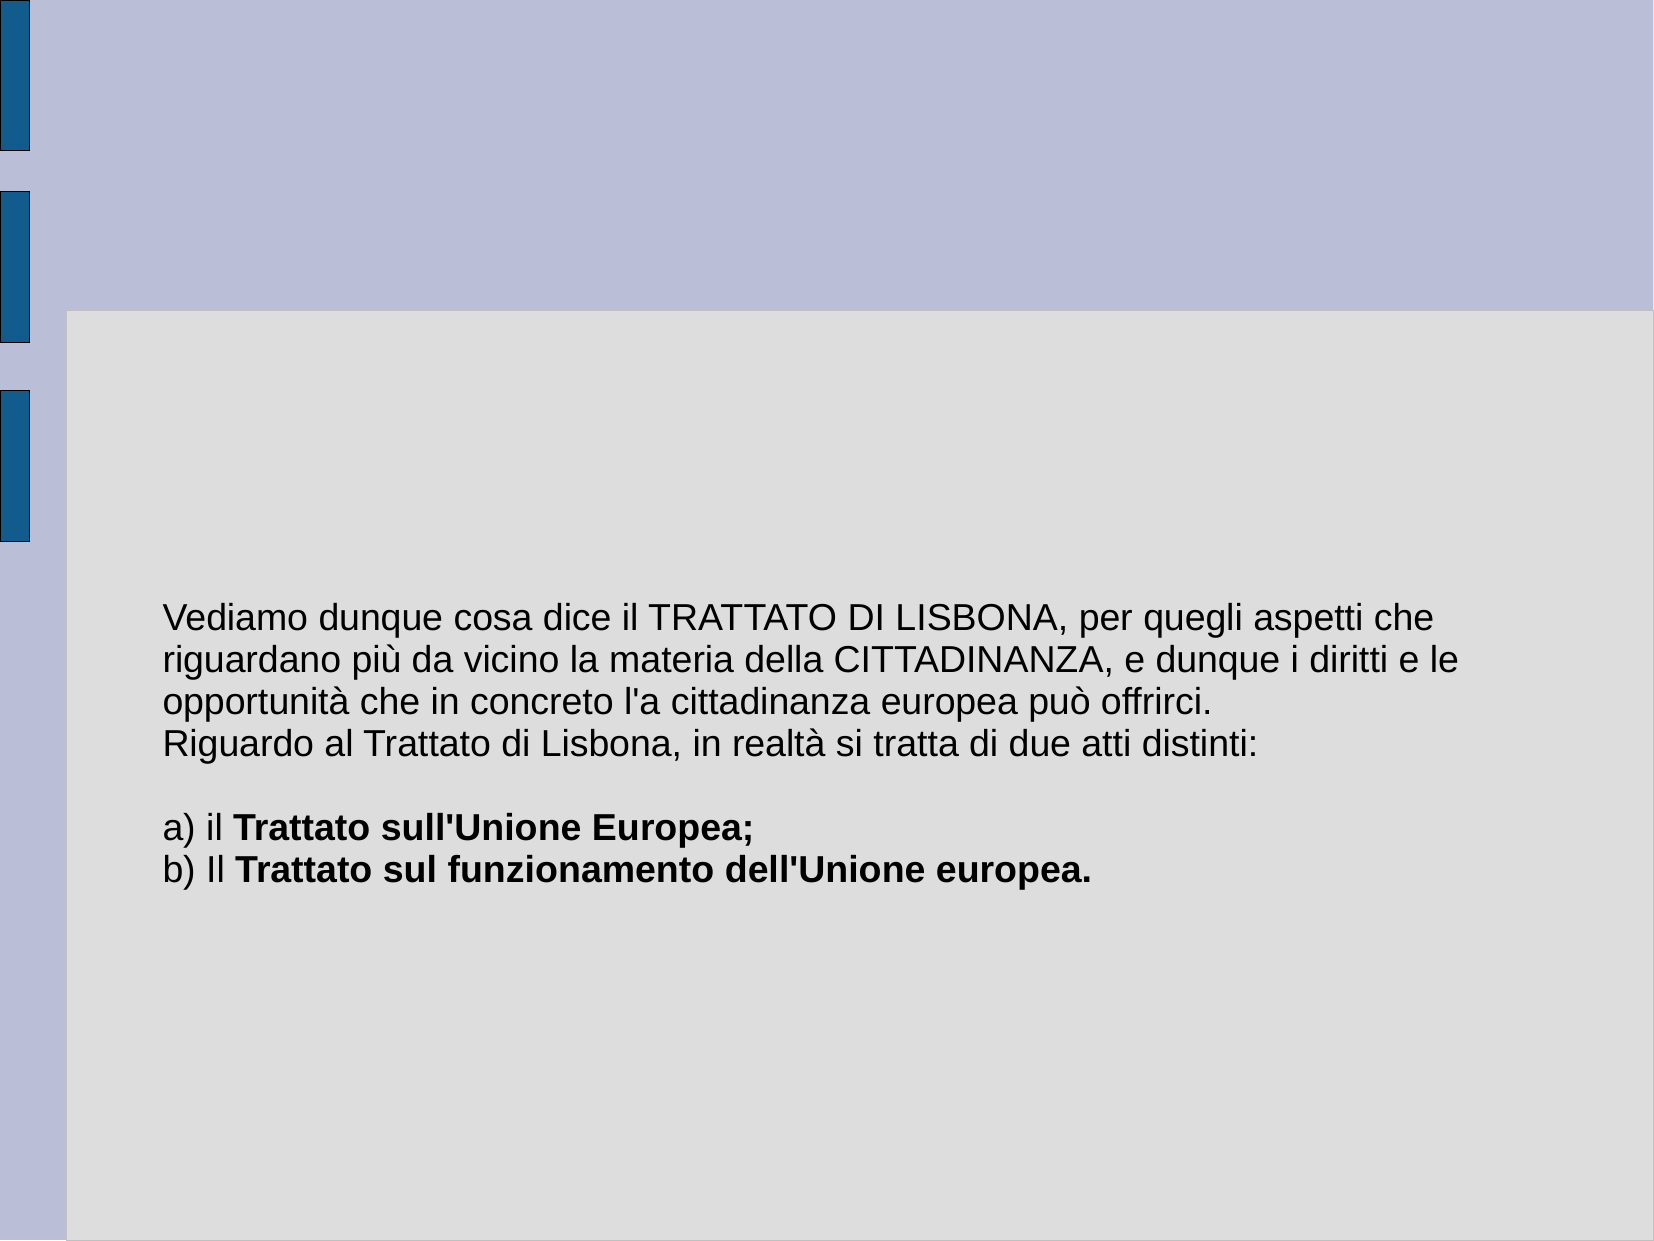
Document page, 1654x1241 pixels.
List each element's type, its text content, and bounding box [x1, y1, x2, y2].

text_box Vediamo dunque cosa dice il TRATTATO DI LISBONA, per quegli aspetti che riguardano più da vicino la materia della CITTADINANZA, e dunque i diritti e le opportunità che in concreto l'a cittadinanza europea può offrirci. Riguardo al Trattato di Lisbona, in realtà si tratta di due atti distinti: a) il Trattato sull'Unione Europea; b) Il Trattato sul funzionamento dell'Unione europea. [147, 589, 1565, 901]
